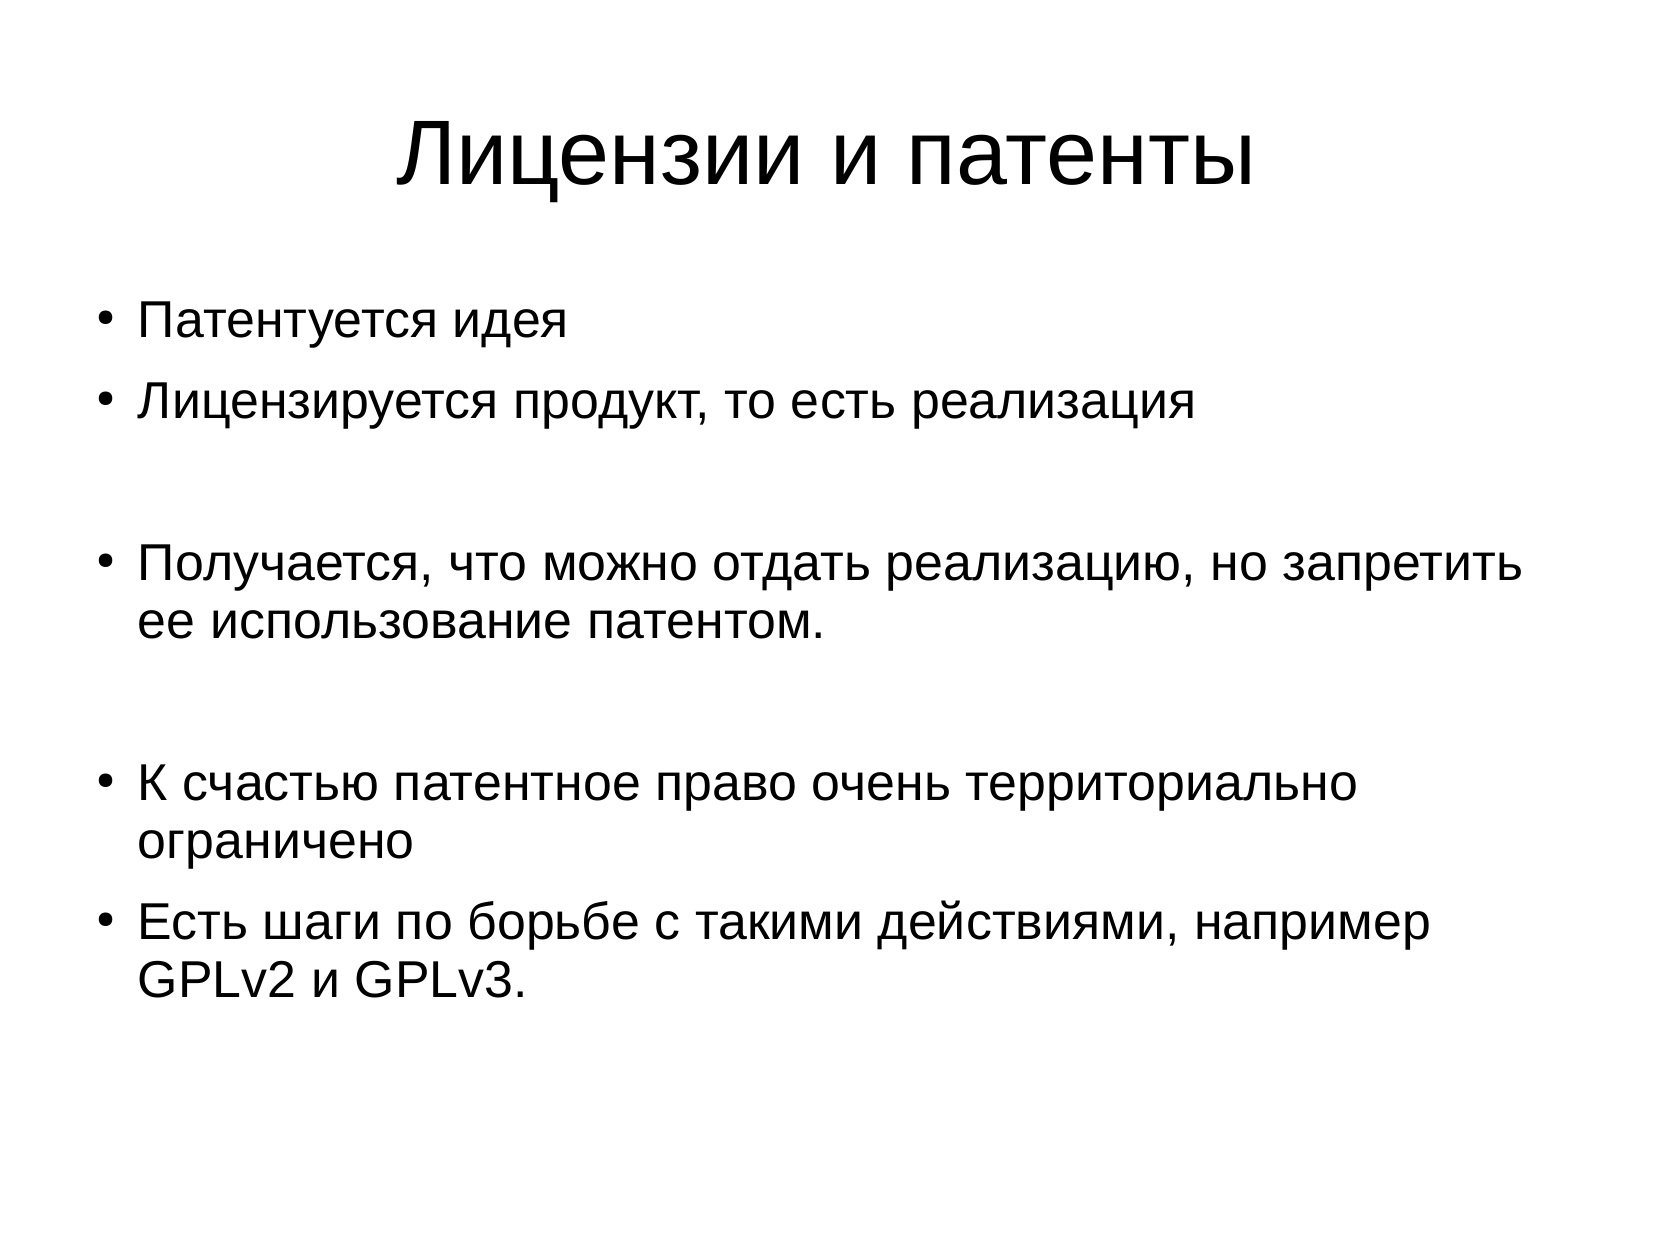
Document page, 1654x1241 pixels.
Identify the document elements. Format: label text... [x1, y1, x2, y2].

title Лицензии и патенты [82, 49, 1571, 257]
list Патентуется идея Лицензируется продукт, то есть реализация Получается, что можно отдать реализацию, но запретить ее использование патентом. К счастью патентное право очень территориально ограничено Есть шаги по борьбе с такими действиями, например GPLv2 и GPLv3. [82, 290, 1571, 1010]
